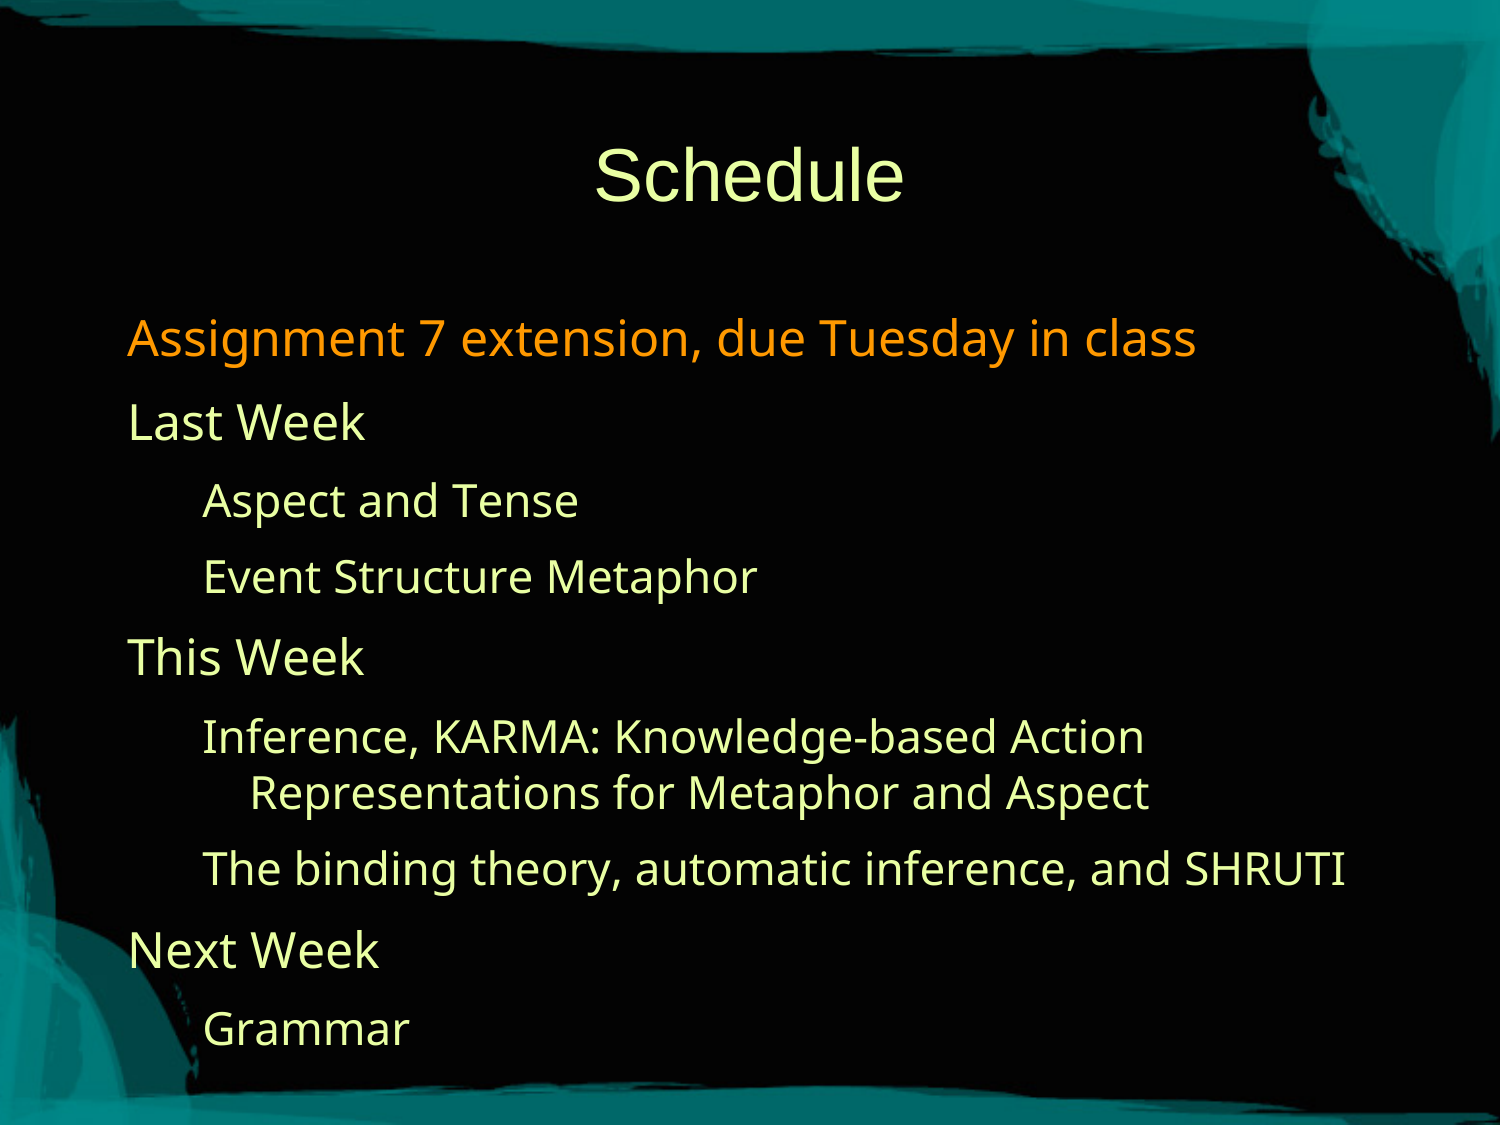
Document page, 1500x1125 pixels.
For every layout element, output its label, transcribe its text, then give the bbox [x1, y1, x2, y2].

picture [0, 0, 1500, 1125]
title Schedule [112, 87, 1388, 263]
list Assignment 7 extension, due Tuesday in class Last Week Aspect and Tense Event Structure Metaphor This Week Inference, KARMA: Knowledge-based Action Representations for Metaphor and Aspect The binding theory, automatic inference, and SHRUTI Next Week Grammar [112, 299, 1388, 1000]
